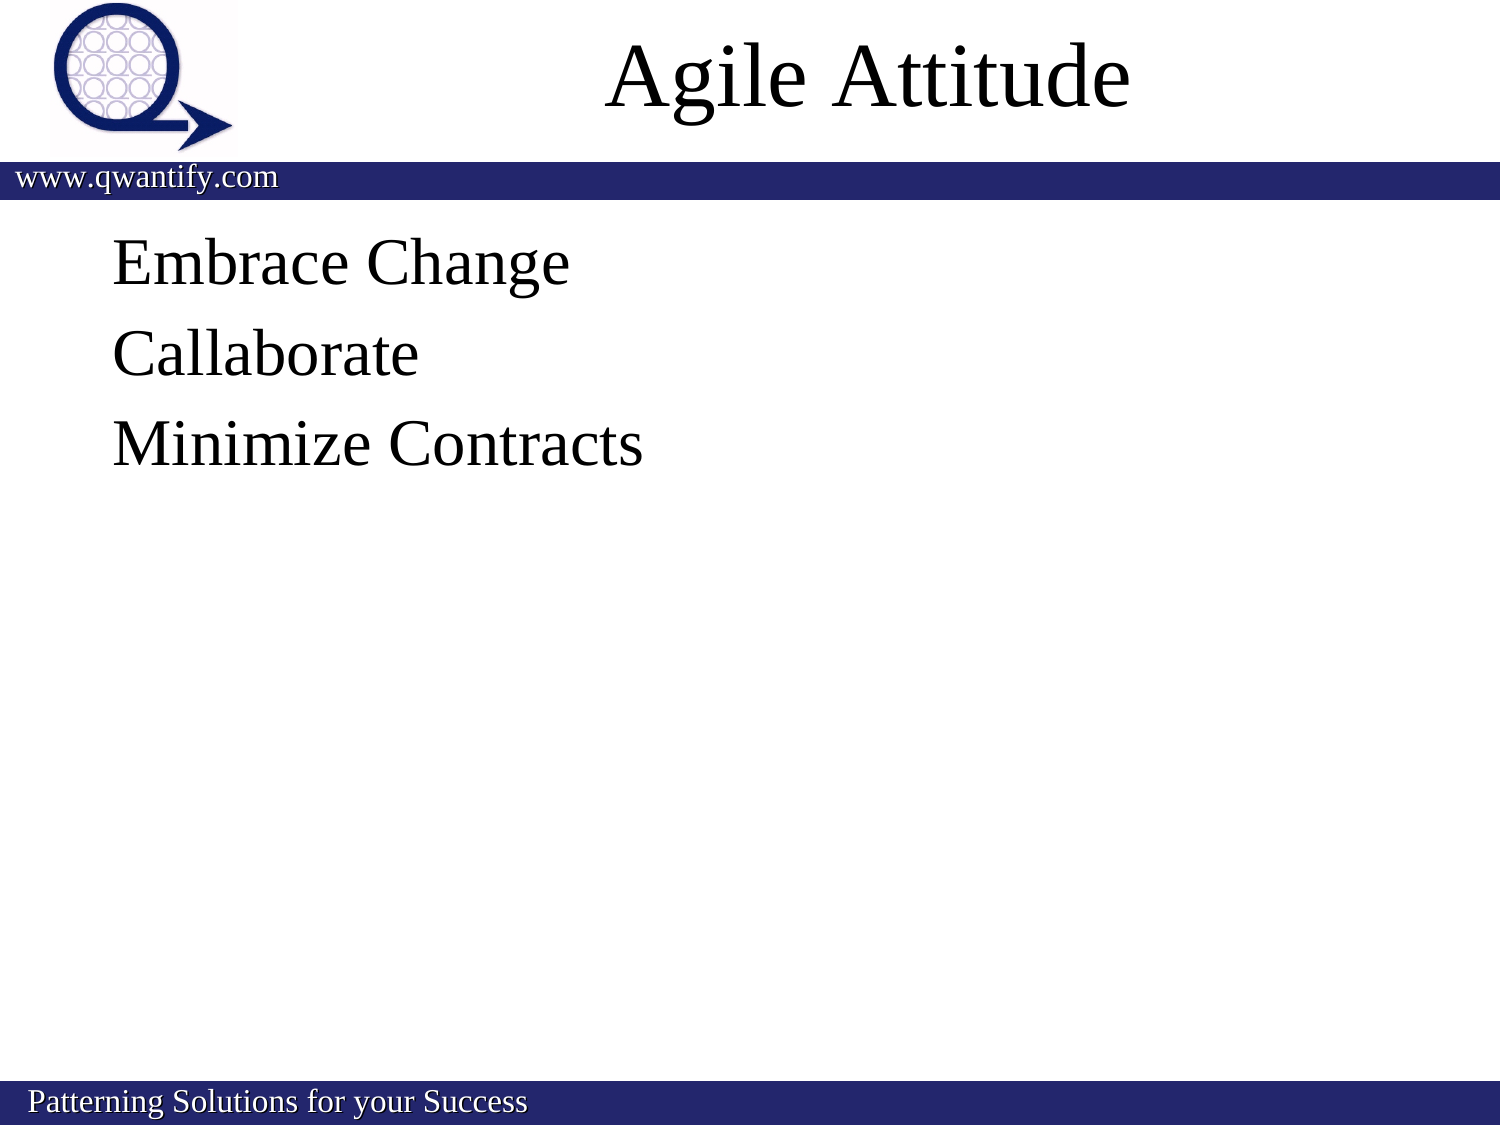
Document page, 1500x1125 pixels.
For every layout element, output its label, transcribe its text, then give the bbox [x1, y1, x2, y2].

picture [50, 0, 238, 157]
list Embrace Change Callaborate Minimize Contracts [112, 224, 1388, 1076]
picture [0, 162, 1500, 200]
title Agile Attitude [287, 0, 1450, 193]
picture [0, 1081, 1500, 1125]
